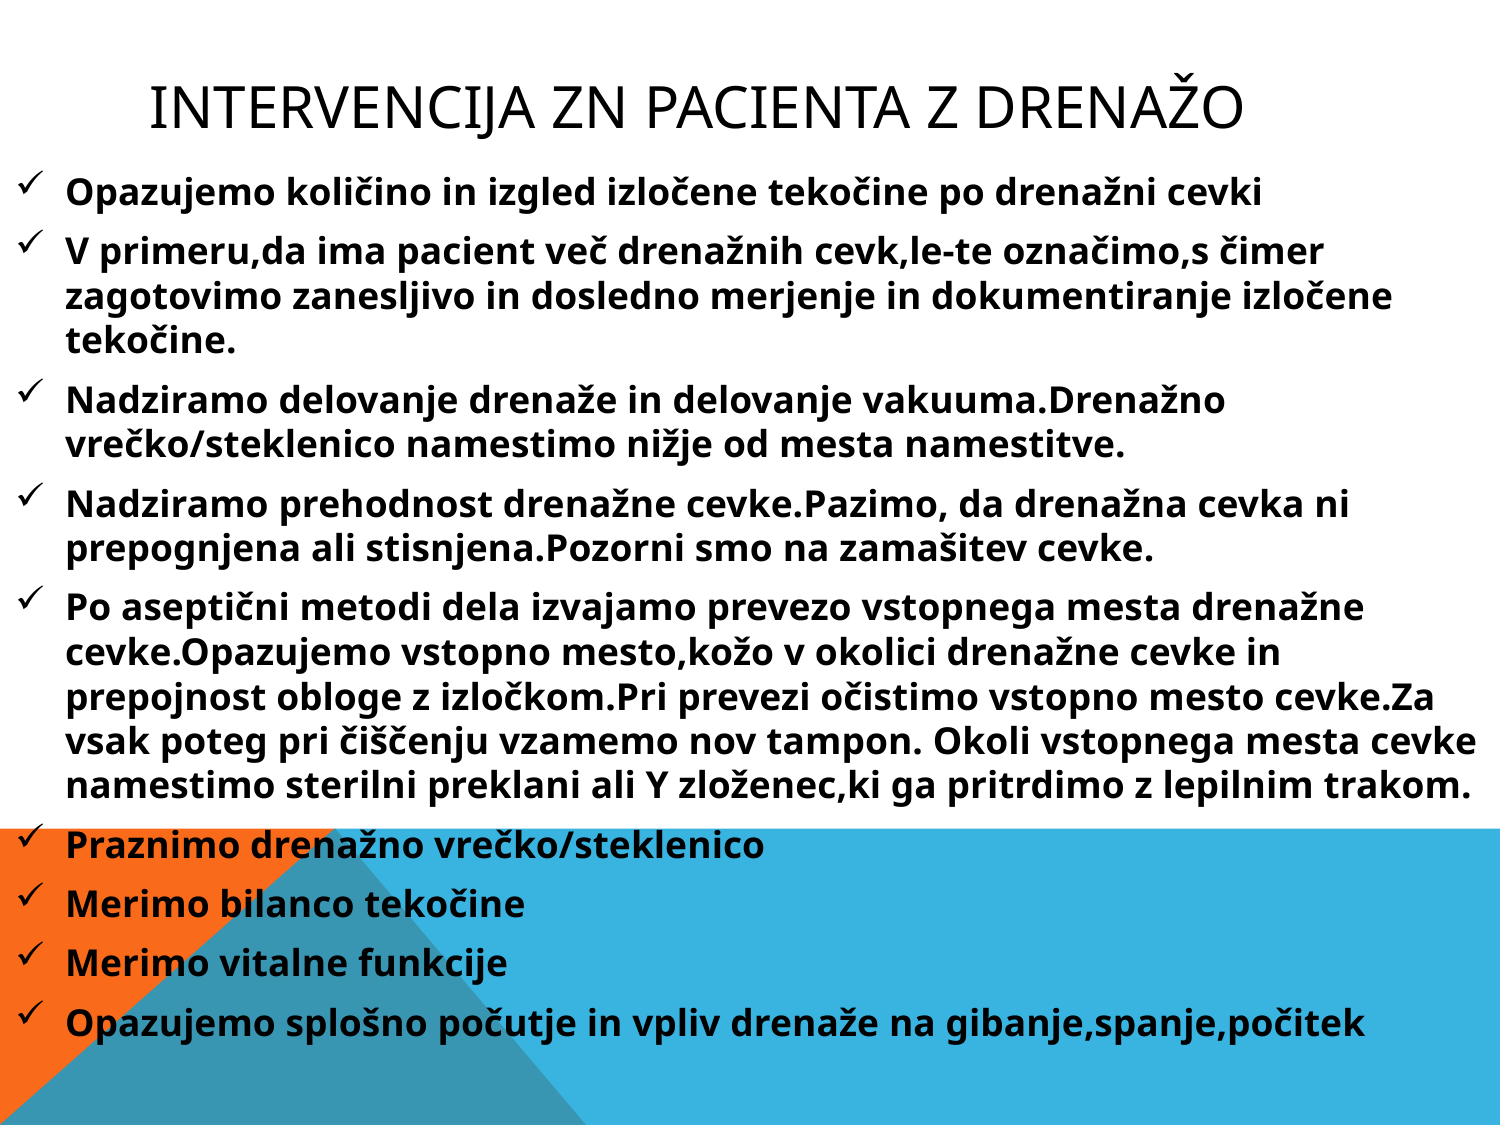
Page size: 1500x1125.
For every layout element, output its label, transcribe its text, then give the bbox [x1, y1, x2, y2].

title INTERVENCIJA ZN PACIENTA Z DRENAŽO [134, 59, 1369, 150]
list Opazujemo količino in izgled izločene tekočine po drenažni cevki V primeru,da ima pacient več drenažnih cevk,le-te označimo,s čimer zagotovimo zanesljivo in dosledno merjenje in dokumentiranje izločene tekočine. Nadziramo delovanje drenaže in delovanje vakuuma.Drenažno vrečko/steklenico namestimo nižje od mesta namestitve. Nadziramo prehodnost drenažne cevke.Pazimo, da drenažna cevka ni prepognjena ali stisnjena.Pozorni smo na zamašitev cevke. Po aseptični metodi dela izvajamo prevezo vstopnega mesta drenažne cevke.Opazujemo vstopno mesto,kožo v okolici drenažne cevke in prepojnost obloge z izločkom.Pri prevezi očistimo vstopno mesto cevke.Za vsak poteg pri čiščenju vzamemo nov tampon. Okoli vstopnega mesta cevke namestimo sterilni preklani ali Y zloženec,ki ga pritrdimo z lepilnim trakom. Praznimo drenažno vrečko/steklenico Merimo bilanco tekočine Merimo vitalne funkcije Opazujemo splošno počutje in vpliv drenaže na gibanje,spanje,počitek [0, 160, 1500, 1106]
